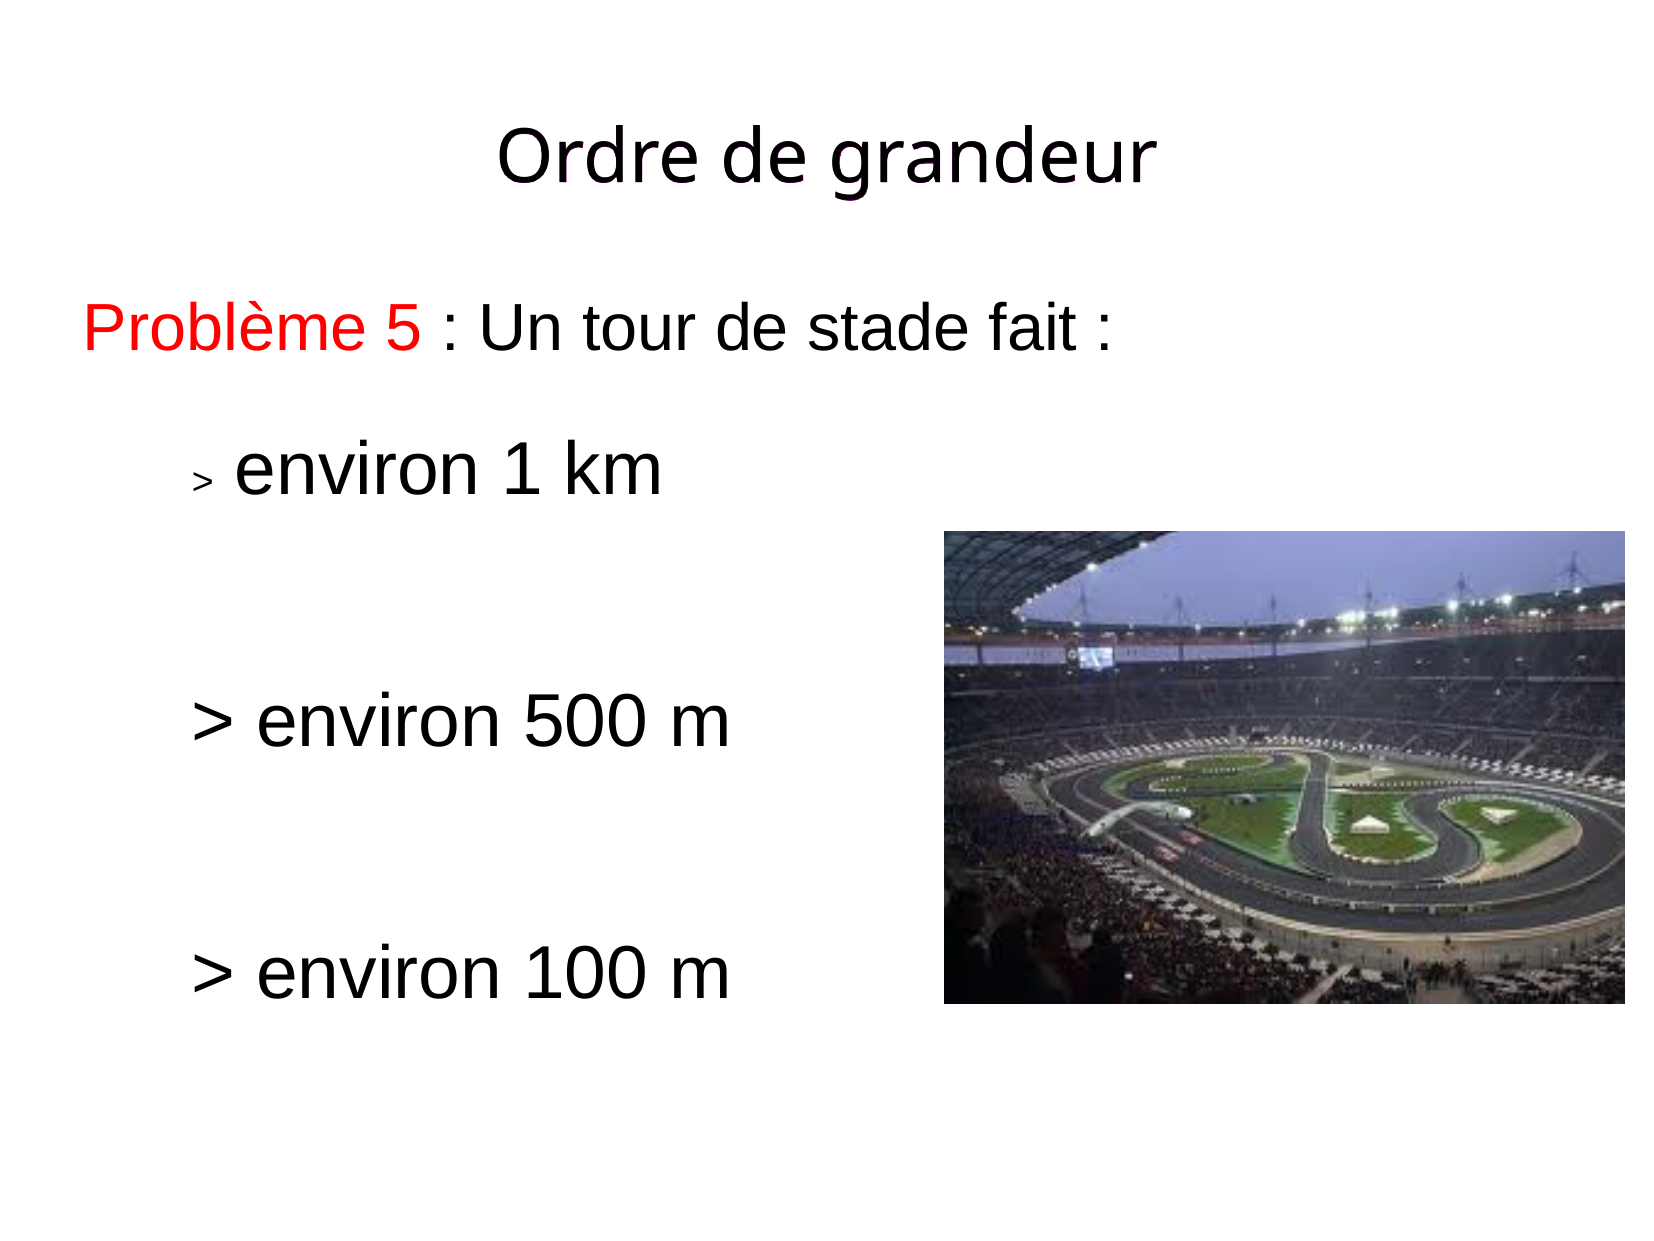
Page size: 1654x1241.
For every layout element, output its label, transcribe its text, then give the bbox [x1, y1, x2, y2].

title Ordre de grandeur [82, 49, 1571, 257]
text_box > environ 1 km > environ 500 m > environ 100 m [177, 377, 1060, 1063]
list Problème 5 : Un tour de stade fait : [82, 290, 1571, 1109]
picture [944, 531, 1625, 1004]
